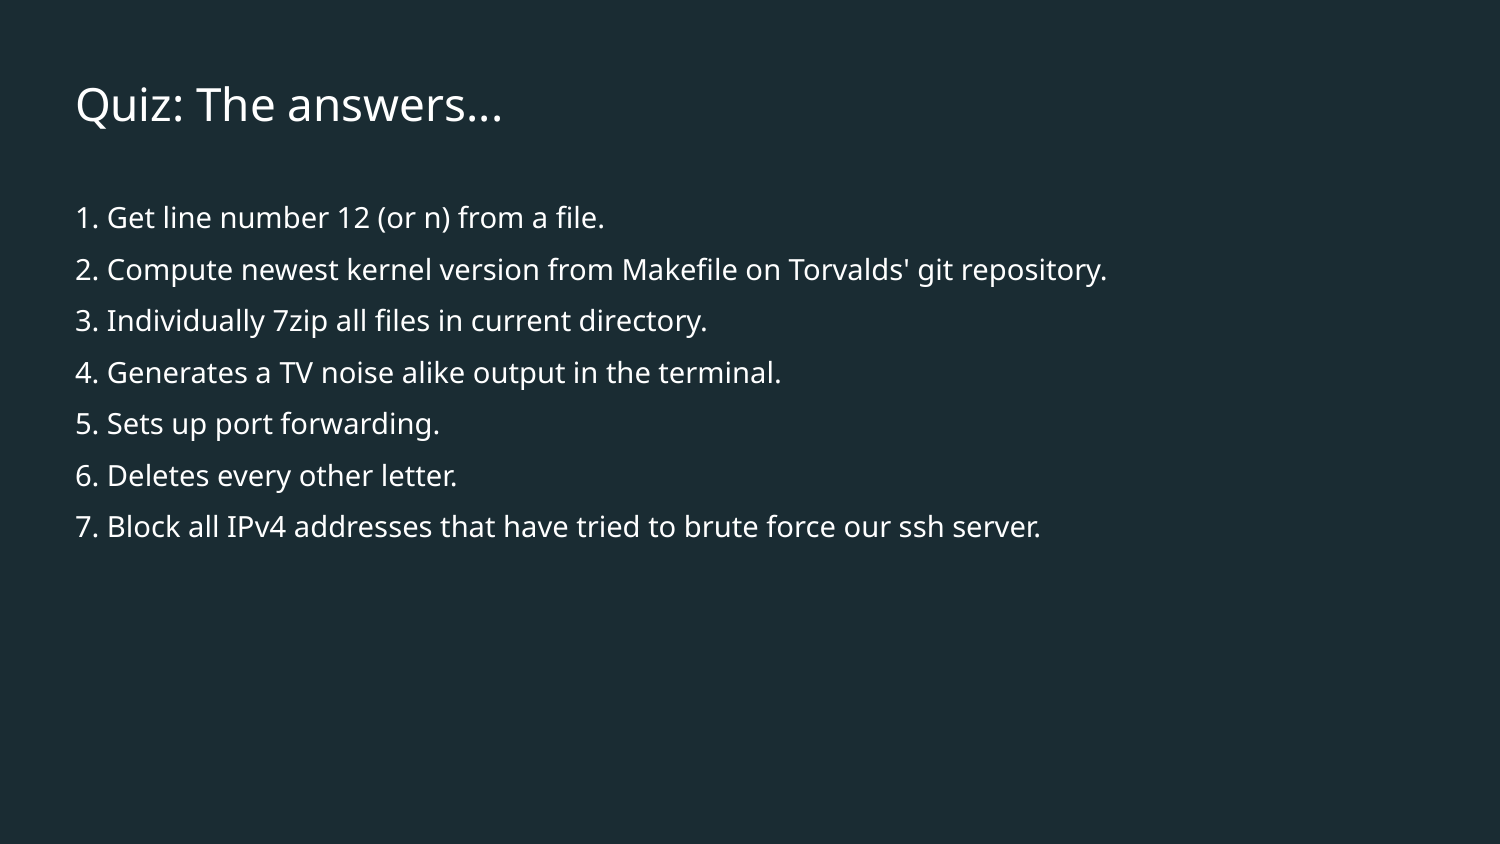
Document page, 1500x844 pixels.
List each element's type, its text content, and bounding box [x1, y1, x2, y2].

title Quiz: The answers... [75, 33, 1425, 175]
list 1. Get line number 12 (or n) from a file. 2. Compute newest kernel version from Makefile on Torvalds' git repository. 3. Individually 7zip all files in current directory. 4. Generates a TV noise alike output in the terminal. 5. Sets up port forwarding. 6. Deletes every other letter. 7. Block all IPv4 addresses that have tried to brute force our ssh server. [75, 197, 1425, 687]
